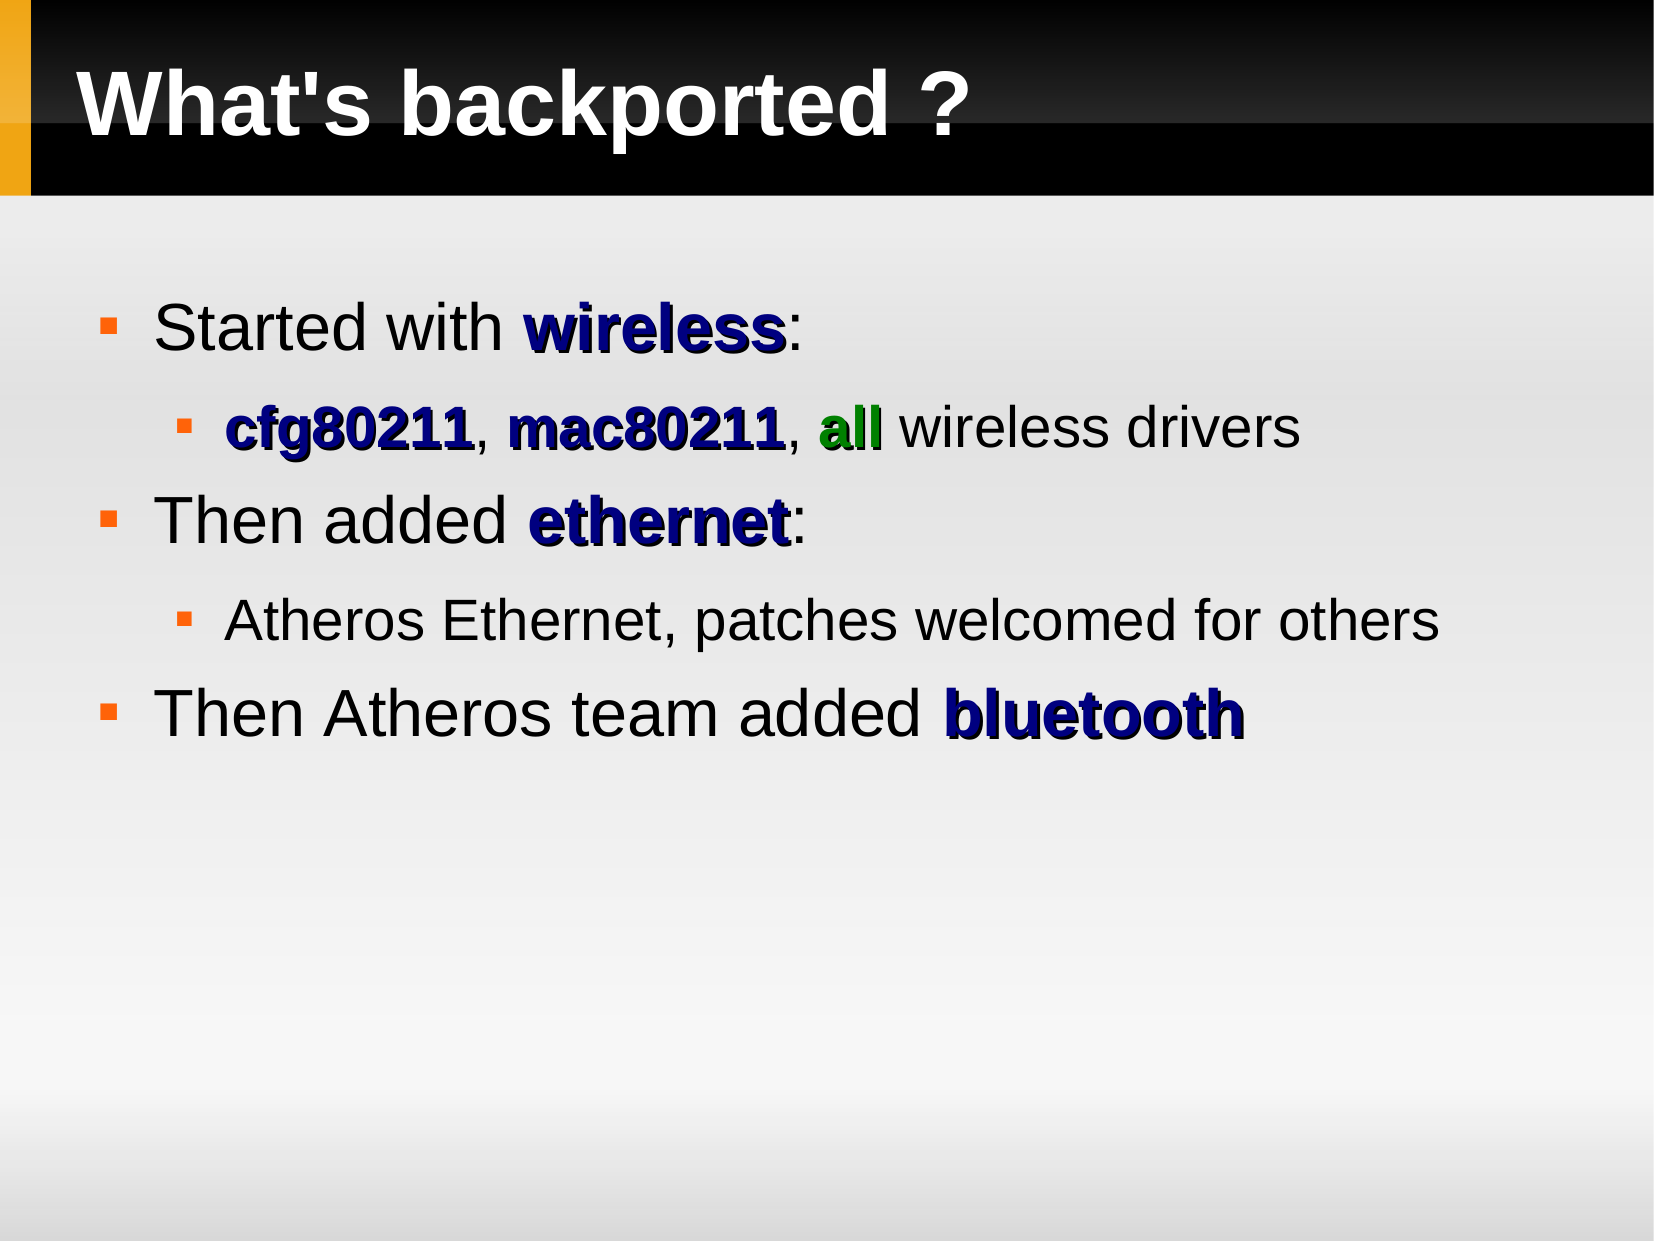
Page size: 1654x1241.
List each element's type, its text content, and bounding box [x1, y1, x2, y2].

picture [0, 0, 1654, 1241]
title What's backported ? [76, 0, 1565, 208]
list Started with wireless: cfg80211, mac80211, all wireless drivers Then added ethernet: Atheros Ethernet, patches welcomed for others Then Atheros team added bluetooth [82, 290, 1571, 1109]
